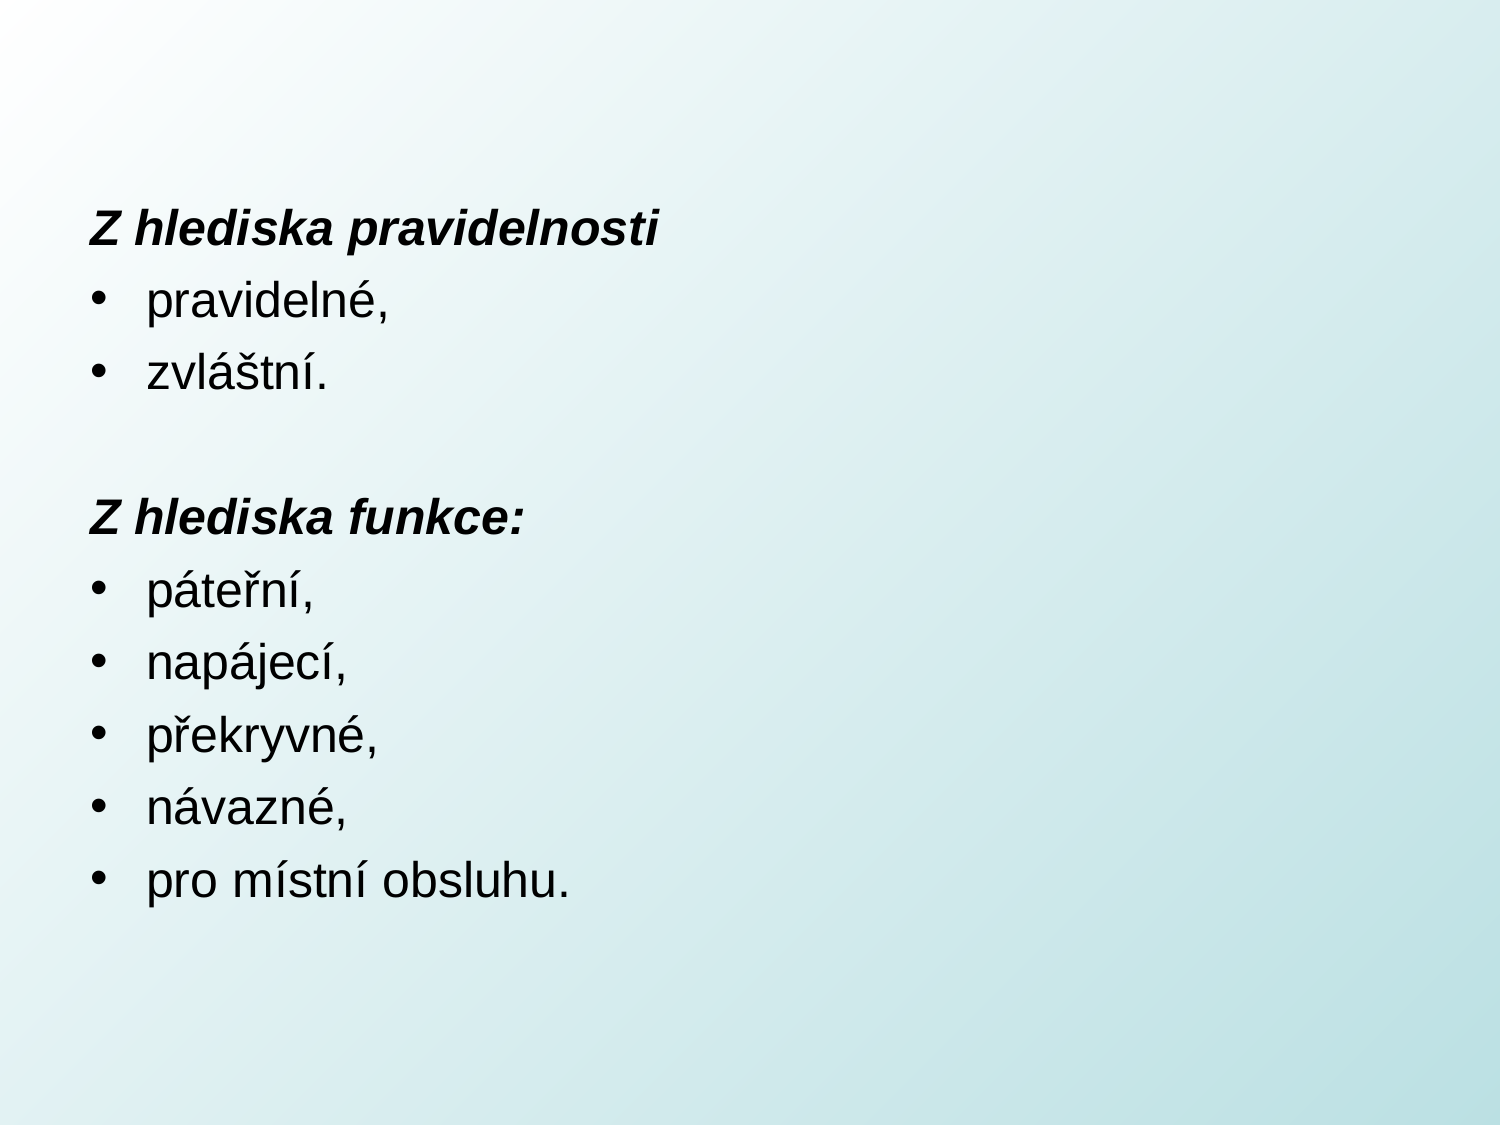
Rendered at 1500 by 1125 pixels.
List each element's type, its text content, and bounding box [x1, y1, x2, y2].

list Z hlediska pravidelnosti pravidelné, zvláštní. Z hlediska funkce: páteřní, napájecí, překryvné, návazné, pro místní obsluhu. [75, 42, 1426, 1067]
